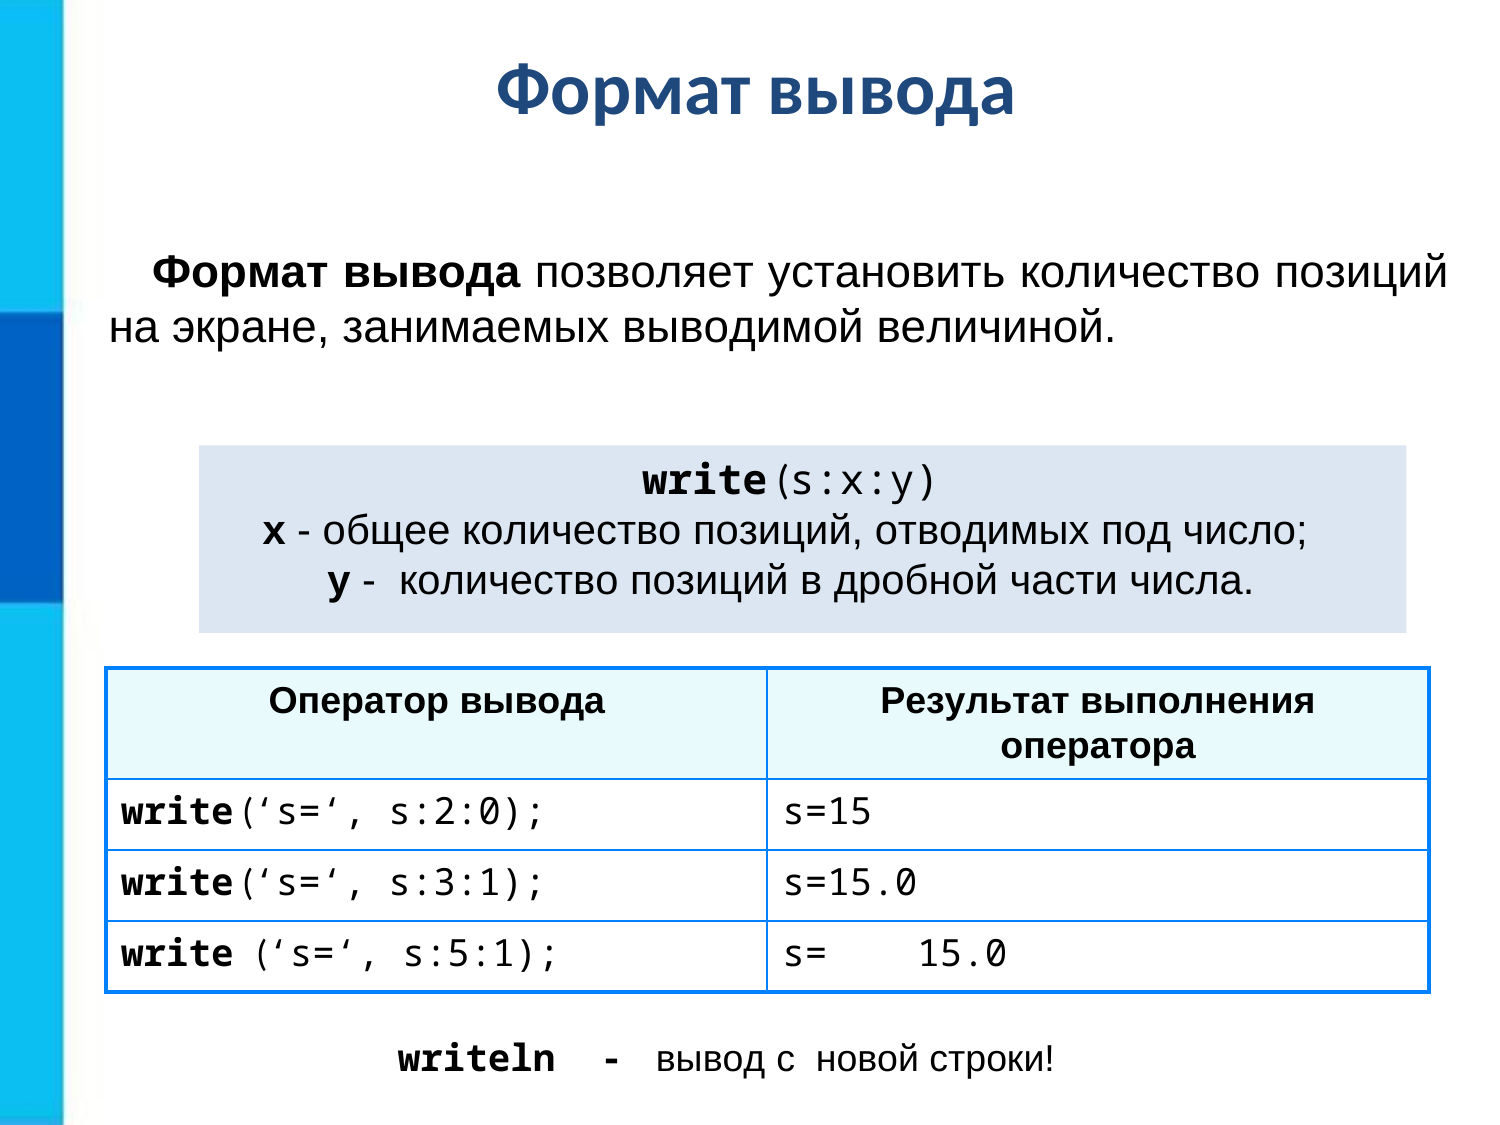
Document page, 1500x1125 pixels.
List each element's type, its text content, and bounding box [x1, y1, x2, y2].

picture [0, 0, 1500, 1125]
text_box Формат вывода [88, 30, 1425, 138]
table_header Результат выполнения оператора [768, 670, 1427, 778]
table_cell s=15 [768, 780, 1427, 849]
text_box [199, 611, 1407, 633]
table_cell write (‘s=‘, s:3:1); [108, 851, 766, 920]
text_box write (s:x:y) x - общее количество позиций, отводимых под число; y - количество позиций в дробной части числа. [81, 445, 1500, 611]
text_box writeln - вывод c новой строки! [351, 1026, 1102, 1087]
table_header Оператор вывода [108, 670, 766, 778]
table_cell s= 15.0 [768, 922, 1427, 990]
table_cell s=15.0 [768, 851, 1427, 920]
text_box Формат вывода позволяет установить количество позиций на экране, занимаемых выводимой величиной. [93, 234, 1465, 360]
table_cell write (‘s=‘, s:2:0); [108, 780, 766, 849]
table_cell write (‘s=‘, s:5:1); [108, 922, 766, 990]
